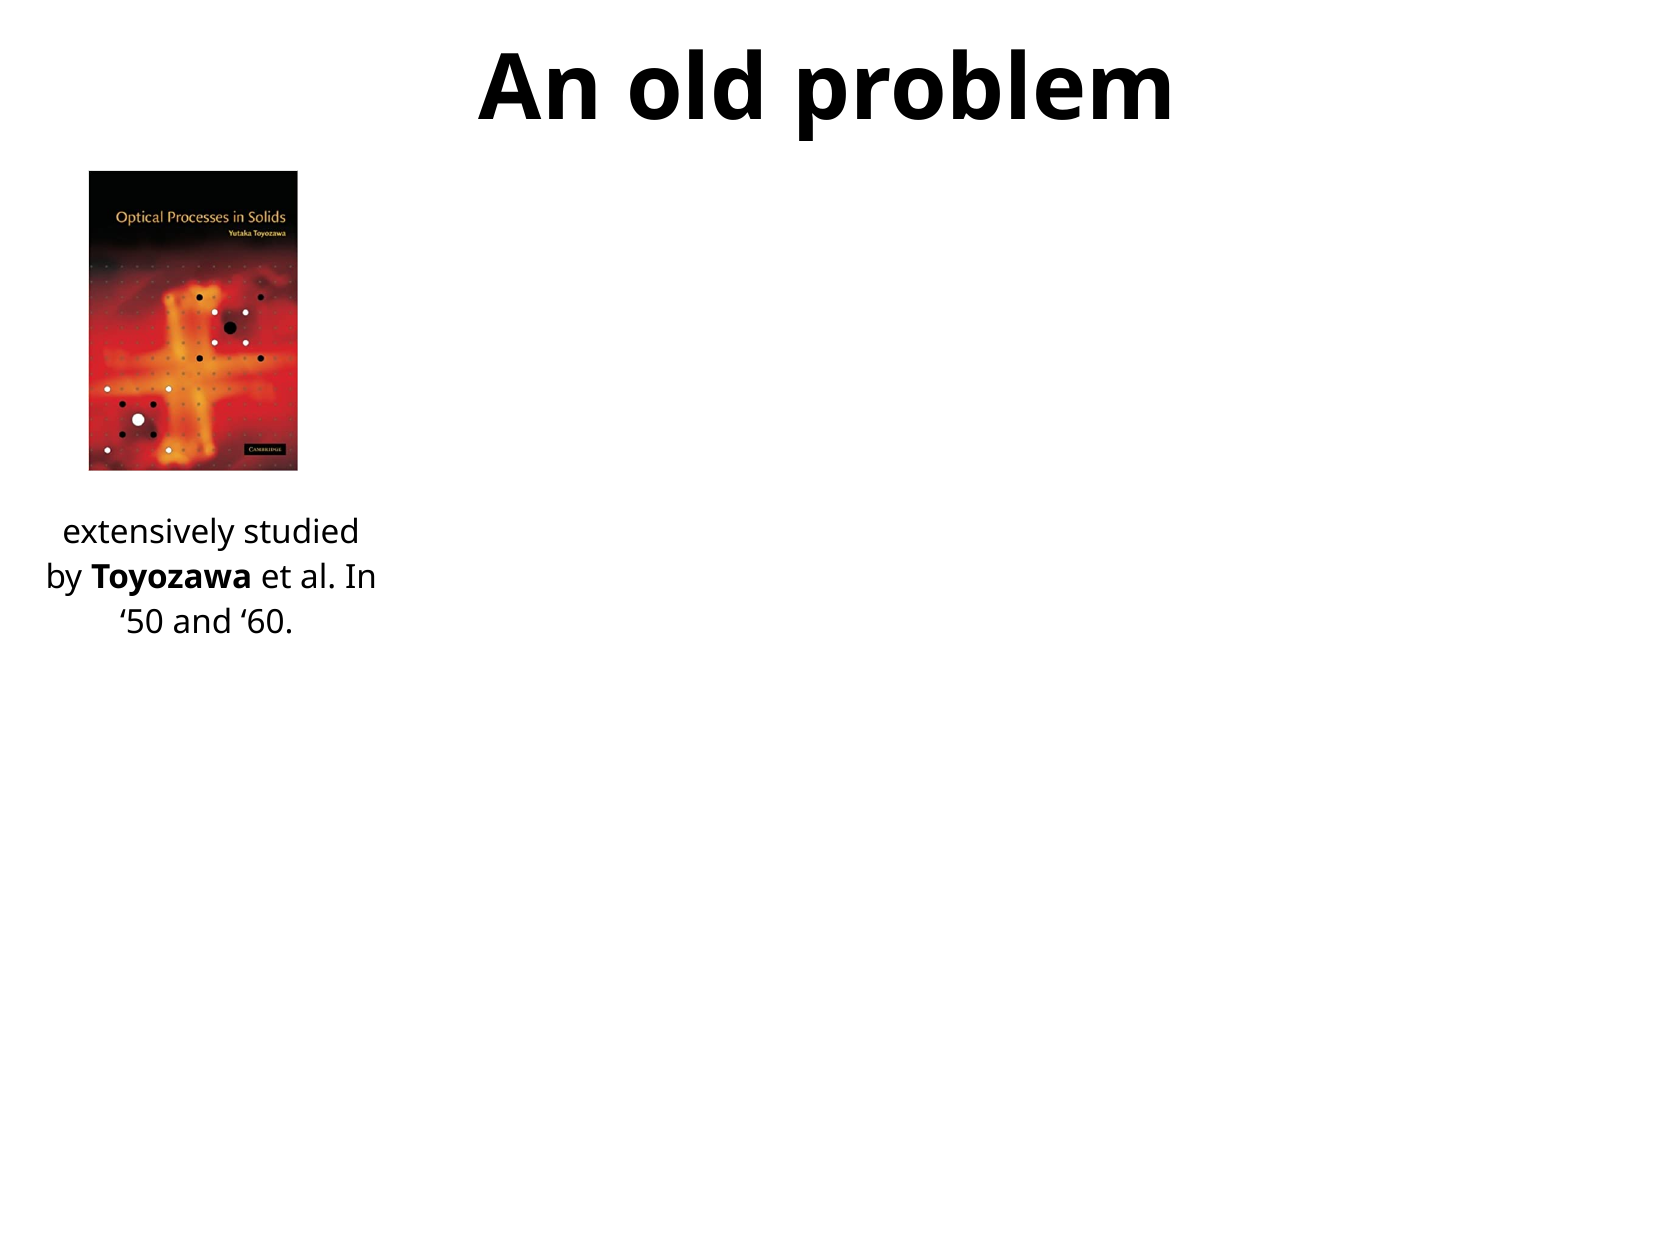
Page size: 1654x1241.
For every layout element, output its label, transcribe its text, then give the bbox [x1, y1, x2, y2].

picture [88, 170, 298, 471]
text_box extensively studied by Toyozawa et al. In ‘50 and ‘60. [16, 500, 407, 616]
title An old problem [84, 2, 1573, 166]
